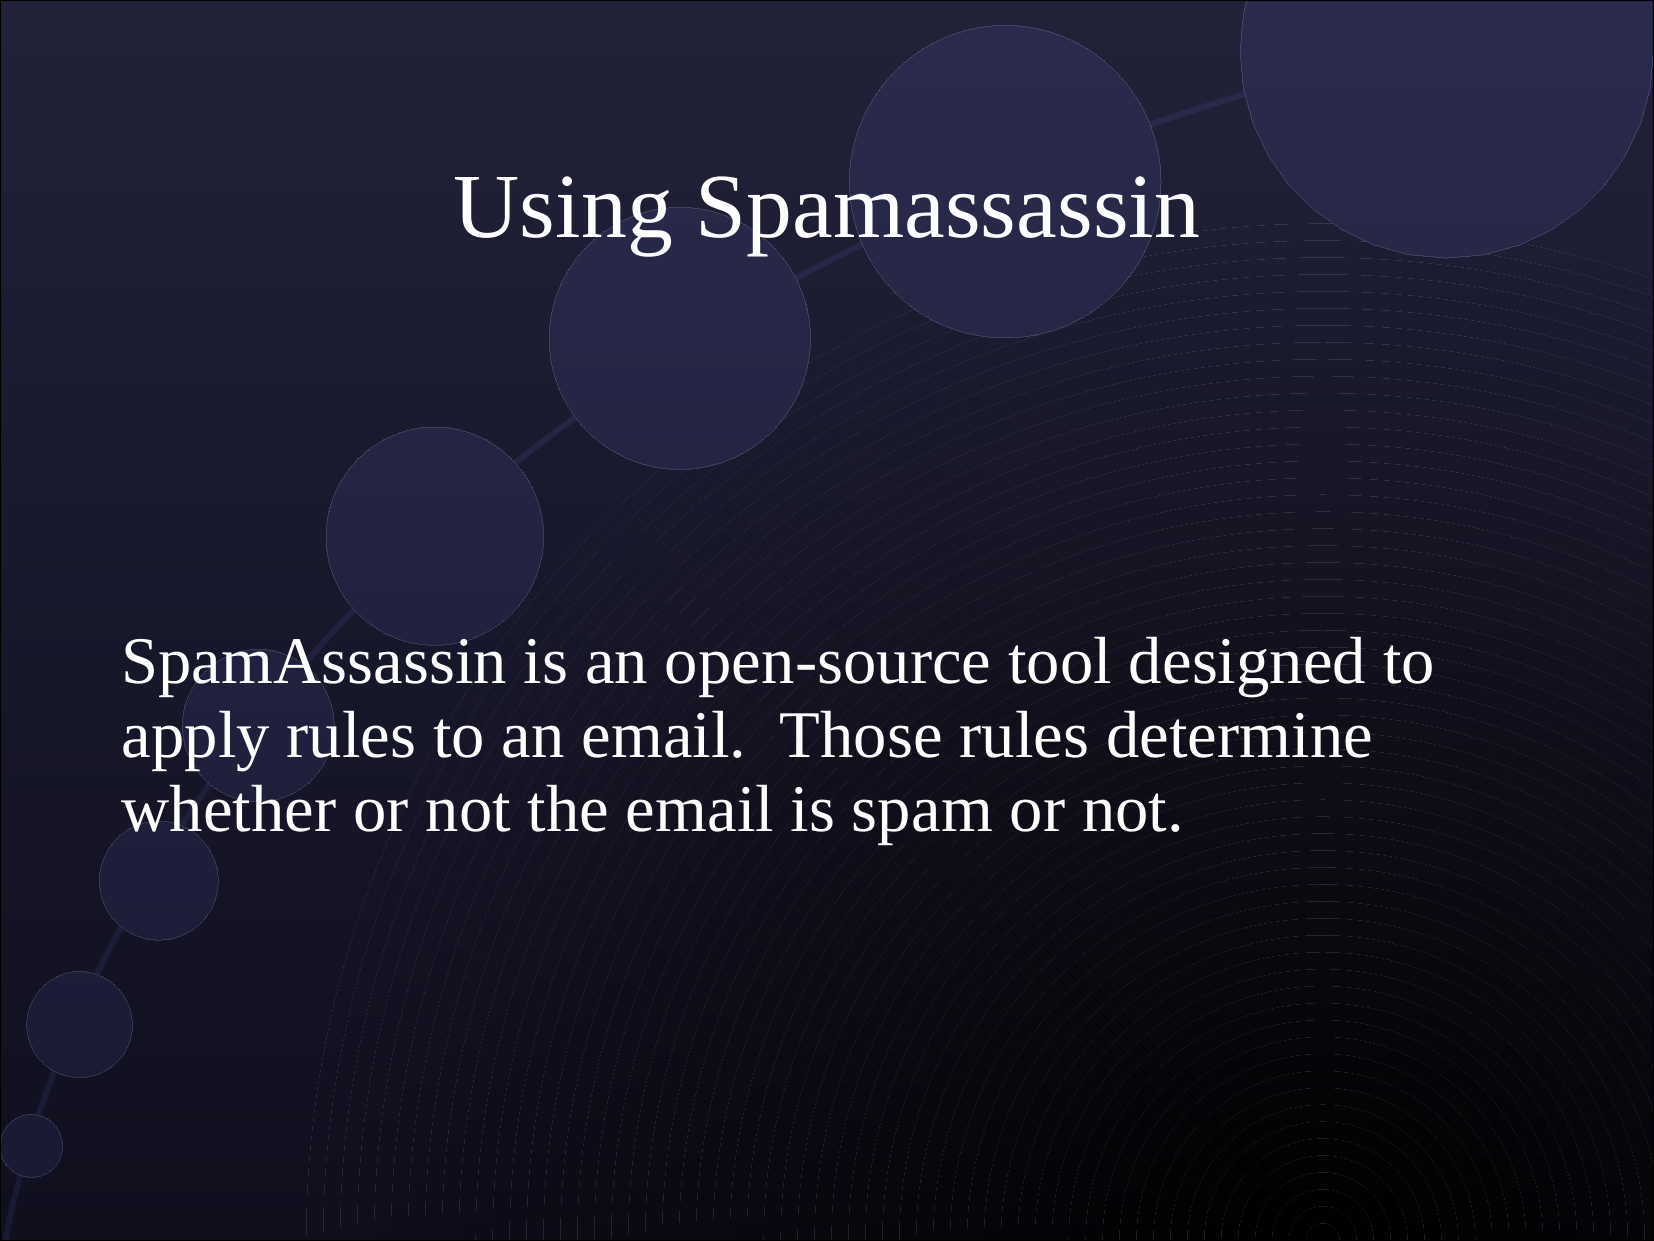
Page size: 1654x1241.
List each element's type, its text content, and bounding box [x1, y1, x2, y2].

subtitle SpamAssassin is an open-source tool designed to apply rules to an email. Those rules determine whether or not the email is spam or not. [121, 344, 1534, 1127]
title Using Spamassassin [121, 102, 1534, 311]
